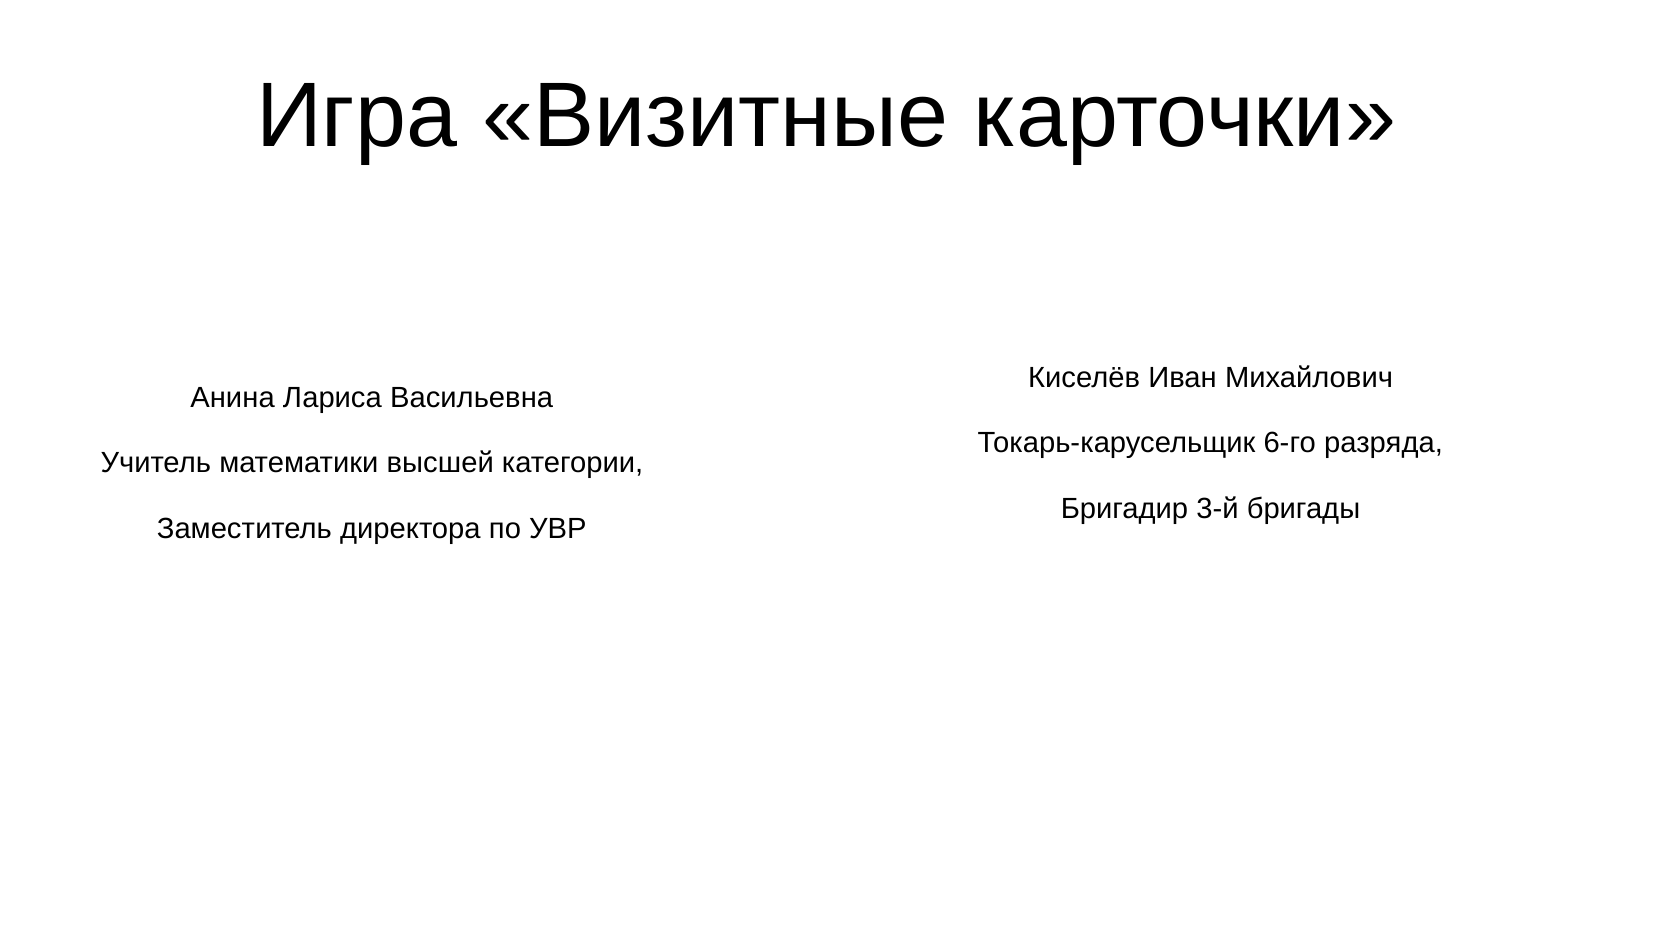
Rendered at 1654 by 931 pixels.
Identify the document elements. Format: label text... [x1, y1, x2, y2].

subtitle Анина Лариса Васильевна Учитель математики высшей категории, Заместитель директора по УВР [88, 334, 656, 591]
title Игра «Визитные карточки» [82, 37, 1571, 193]
text_box Киселёв Иван Михайлович Токарь-карусельщик 6-го разряда, Бригадир 3-й бригады [915, 353, 1506, 621]
